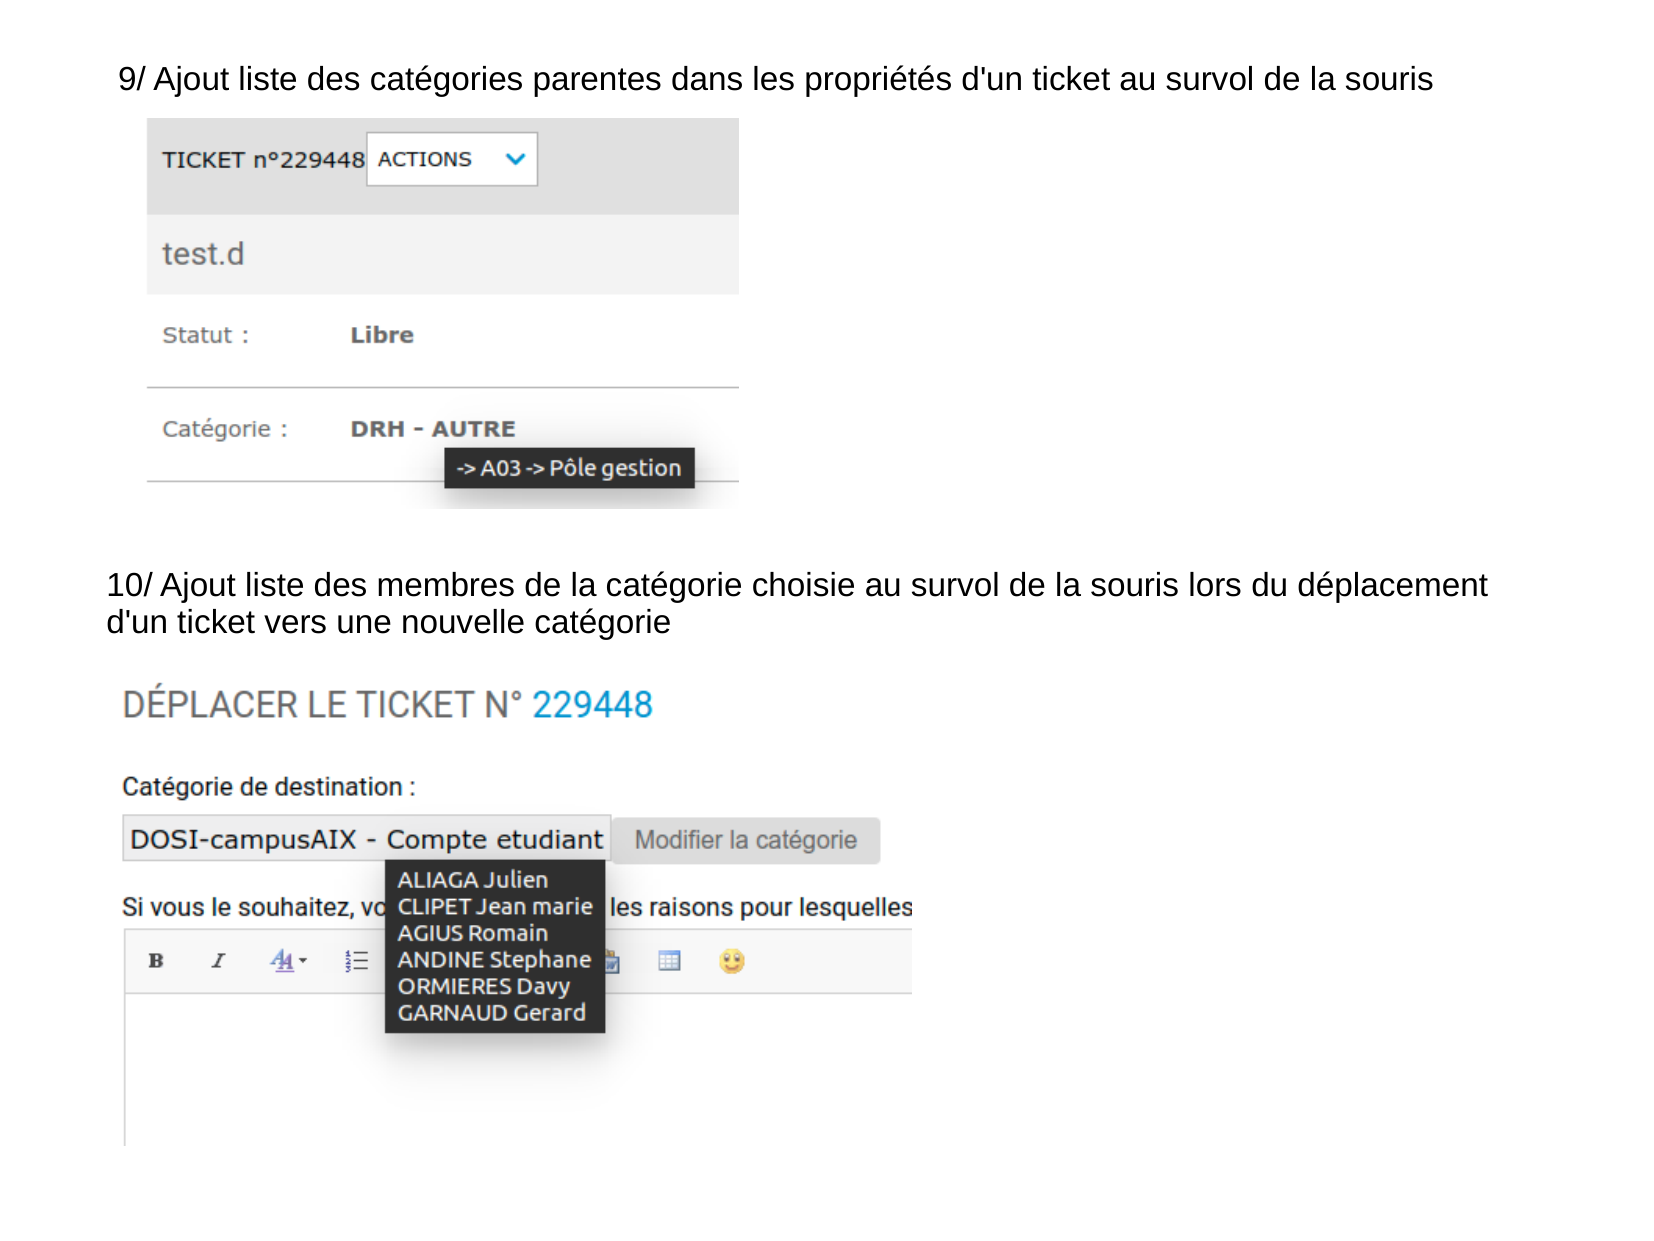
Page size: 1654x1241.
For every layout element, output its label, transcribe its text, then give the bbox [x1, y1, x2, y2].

list 10/ Ajout liste des membres de la catégorie choisie au survol de la souris lors du déplacement d'un ticket vers une nouvelle catégorie [35, 566, 1524, 672]
picture [141, 118, 739, 509]
list 9/ Ajout liste des catégories parentes dans les propriétés d'un ticket au survol de la souris [47, 60, 1536, 166]
picture [118, 677, 912, 1146]
